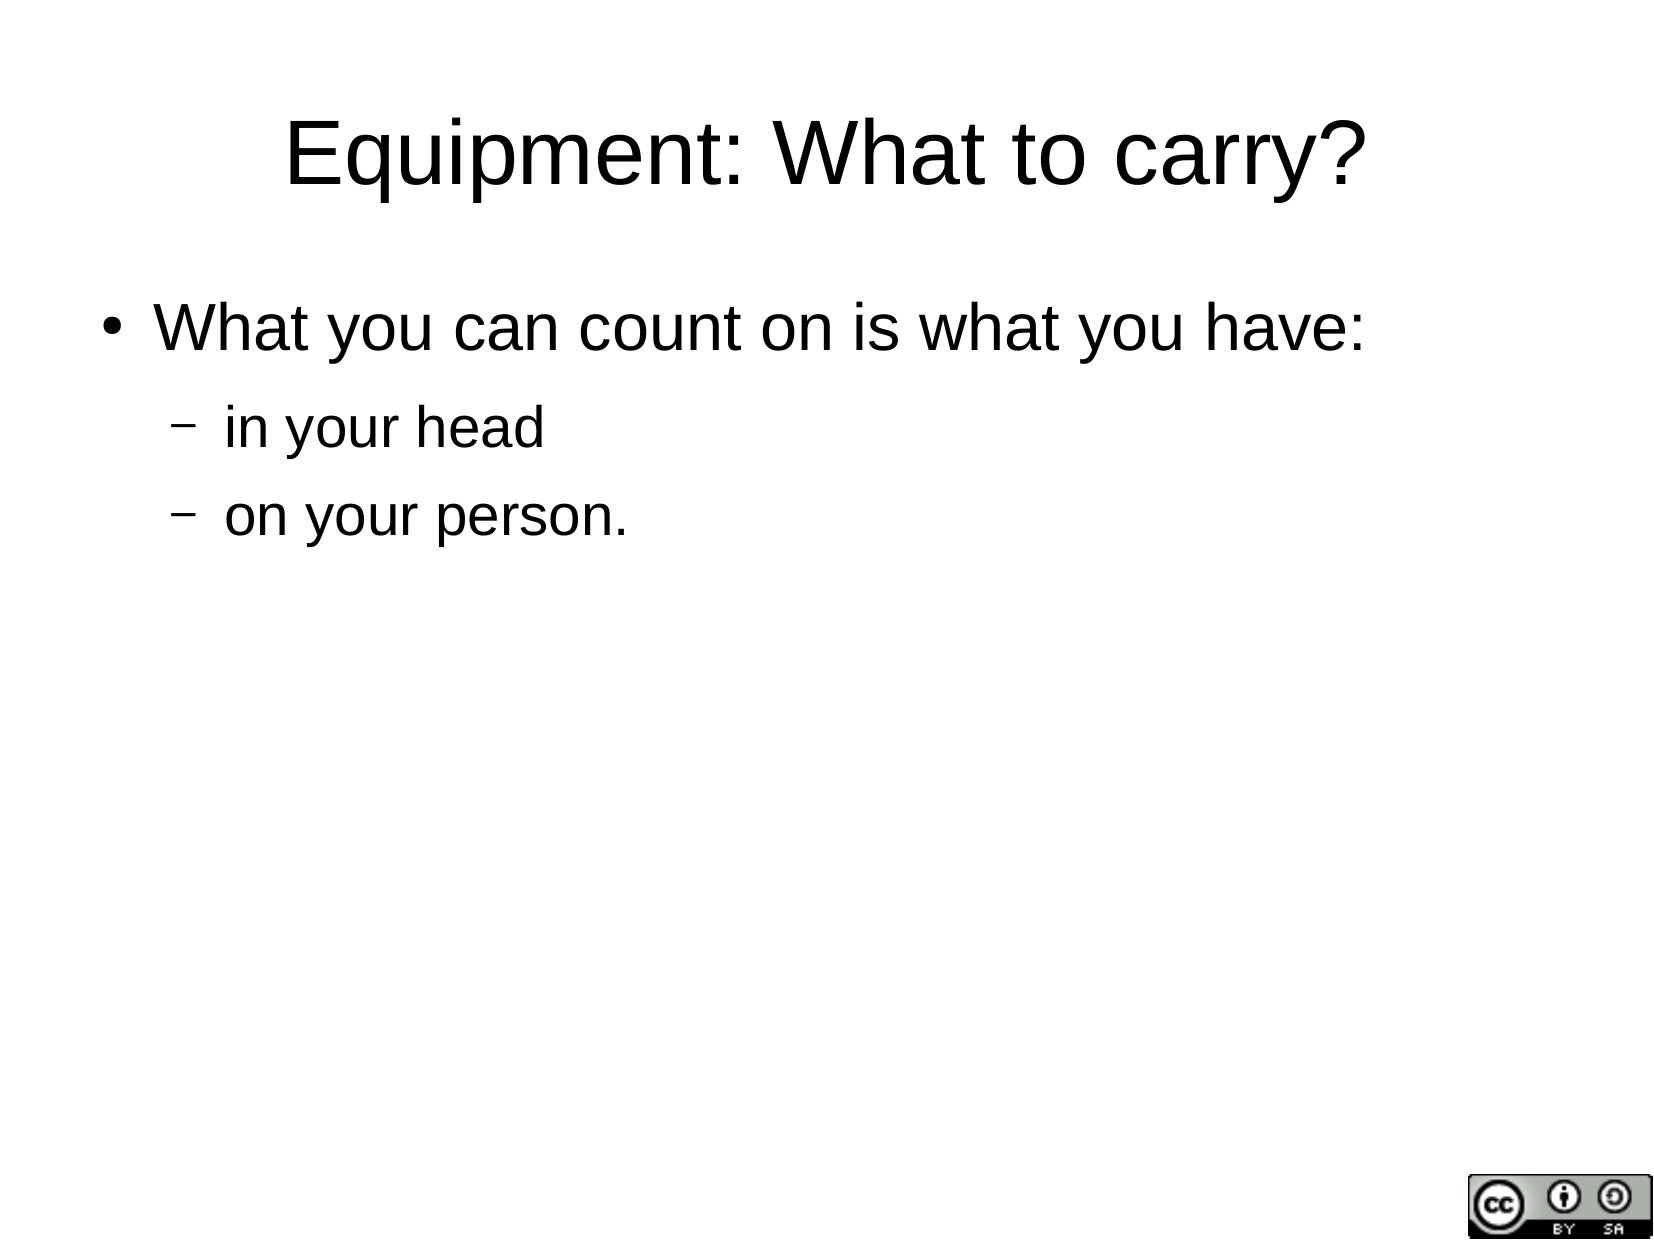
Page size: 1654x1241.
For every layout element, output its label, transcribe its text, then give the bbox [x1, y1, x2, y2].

list What you can count on is what you have: in your head on your person. [82, 290, 1571, 1179]
picture [1468, 1174, 1653, 1239]
title Equipment: What to carry? [82, 49, 1571, 257]
